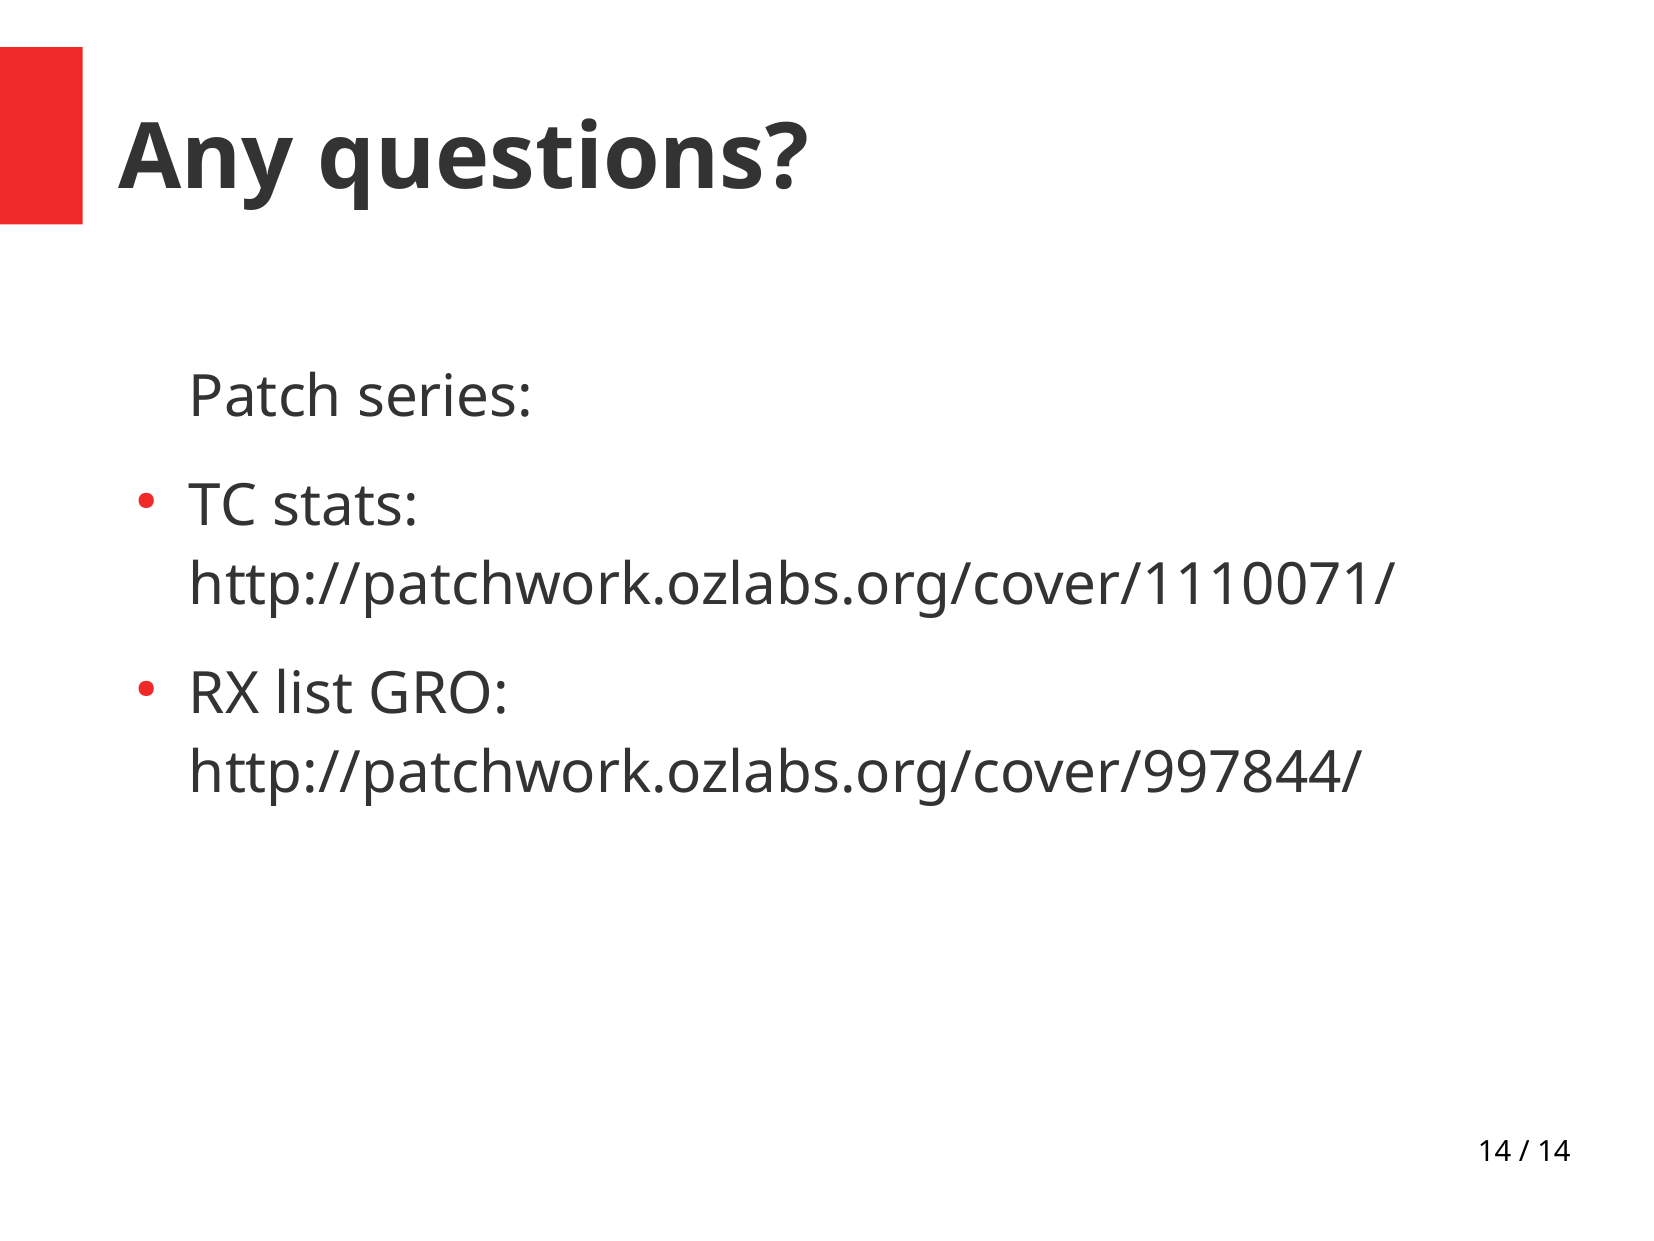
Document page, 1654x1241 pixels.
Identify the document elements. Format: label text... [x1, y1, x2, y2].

list Patch series: TC stats: http://patchwork.ozlabs.org/cover/1110071/ RX list GRO: http://patchwork.ozlabs.org/cover/997844/ [118, 354, 1536, 1074]
title Any questions? [118, 49, 1571, 257]
